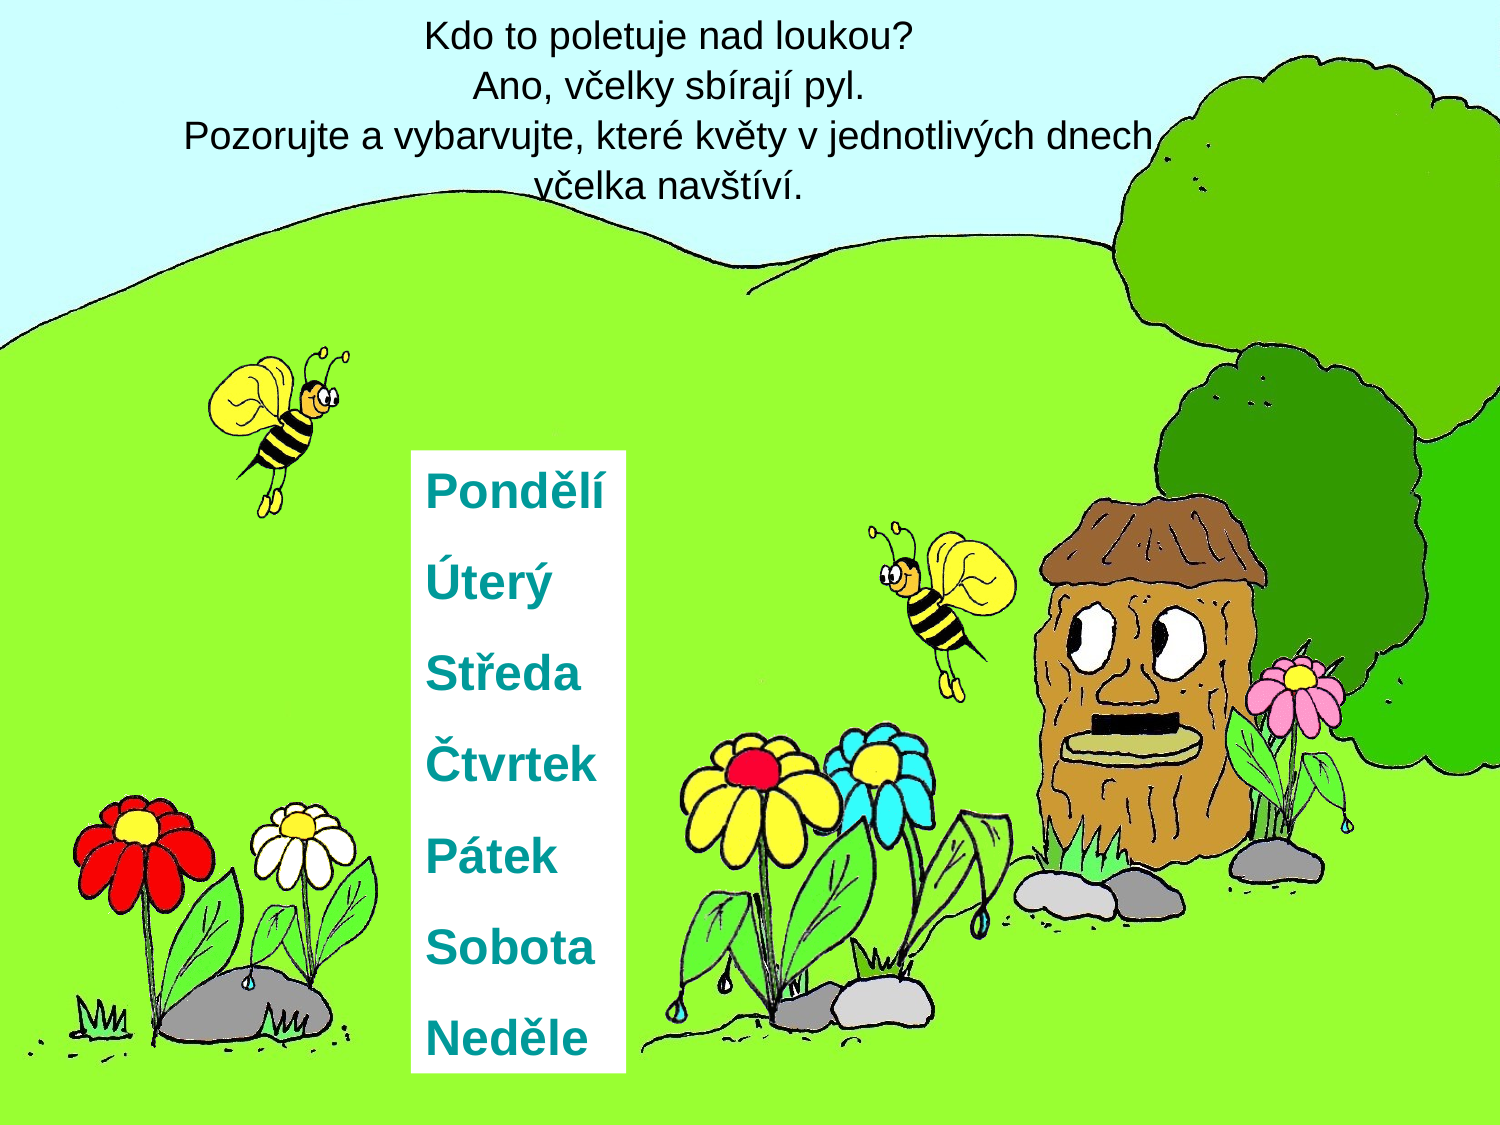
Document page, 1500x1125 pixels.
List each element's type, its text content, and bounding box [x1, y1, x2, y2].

text_box Kdo to poletuje nad loukou? Ano, včelky sbírají pyl. Pozorujte a vybarvujte, které květy v jednotlivých dnech včelka navštíví. [139, 0, 1199, 215]
picture [0, 0, 1500, 1125]
text_box Pondělí Úterý Středa Čtvrtek Pátek Sobota Neděle [410, 450, 627, 1074]
